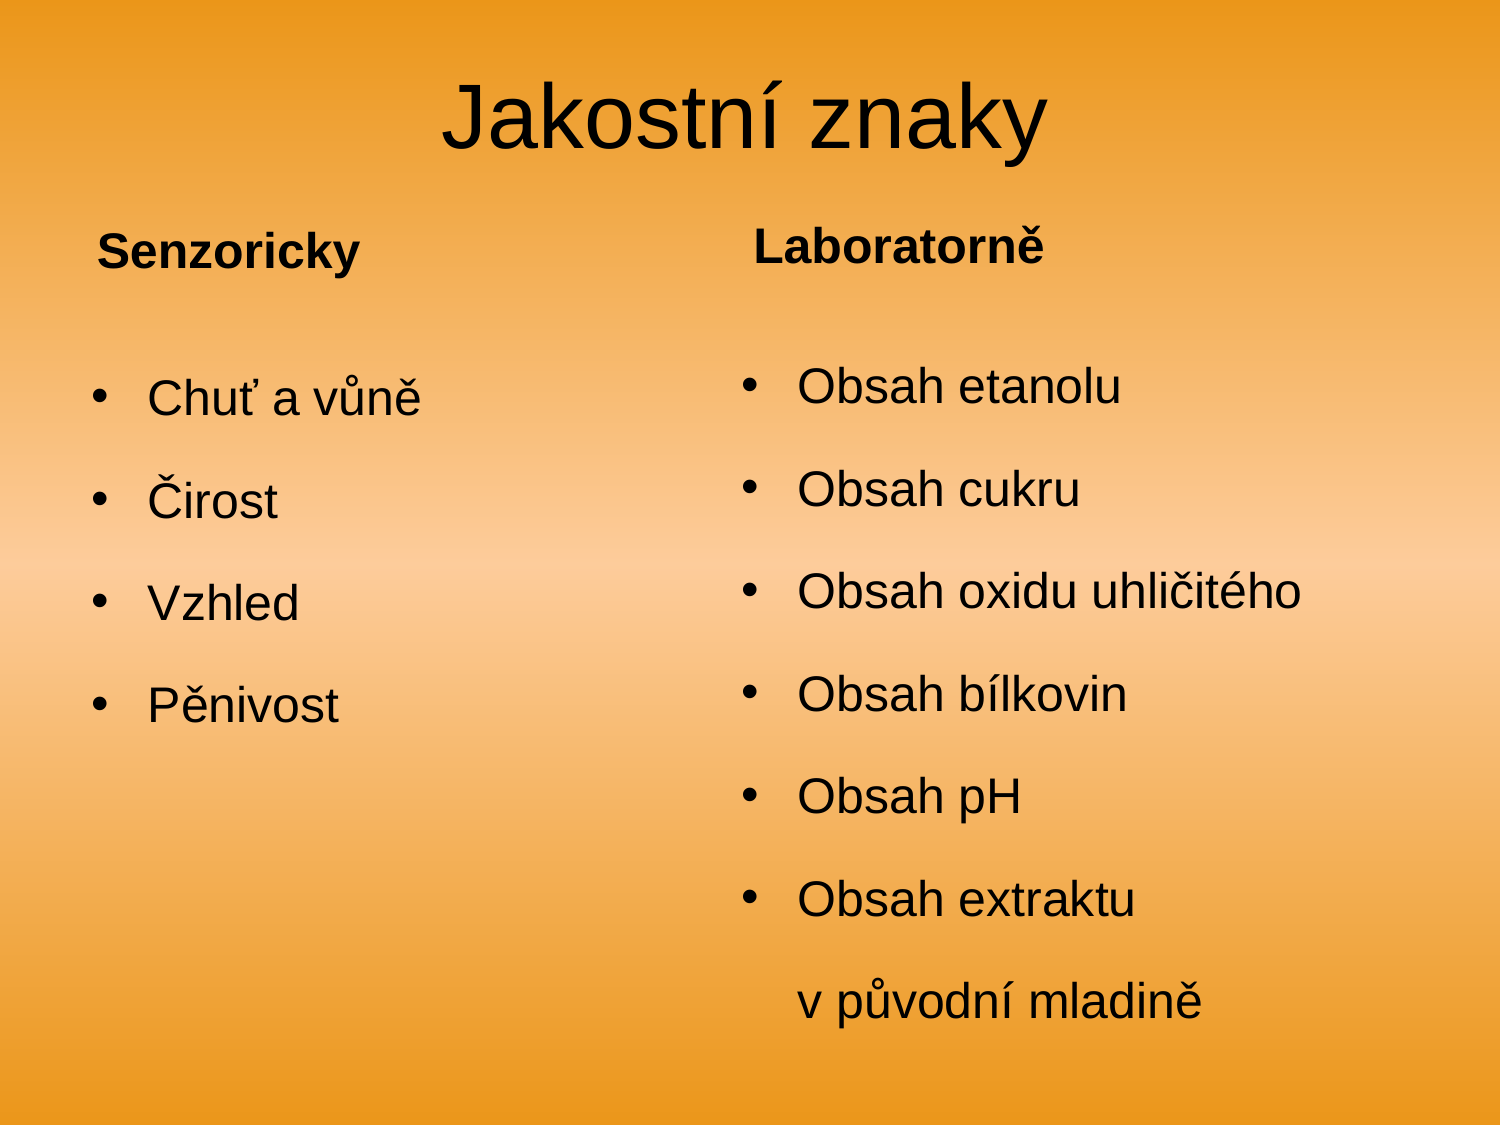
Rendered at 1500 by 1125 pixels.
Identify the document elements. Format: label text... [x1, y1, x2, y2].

list Obsah etanolu Obsah cukru Obsah oxidu uhličitého Obsah bílkovin Obsah pH Obsah extraktu v původní mladině [726, 316, 1430, 1125]
list Laboratorně [738, 187, 1290, 282]
list Chuť a vůně Čirost Vzhled Pěnivost [76, 328, 717, 1018]
title Jakostní znaky [70, 35, 1421, 188]
list Senzoricky [81, 199, 745, 287]
